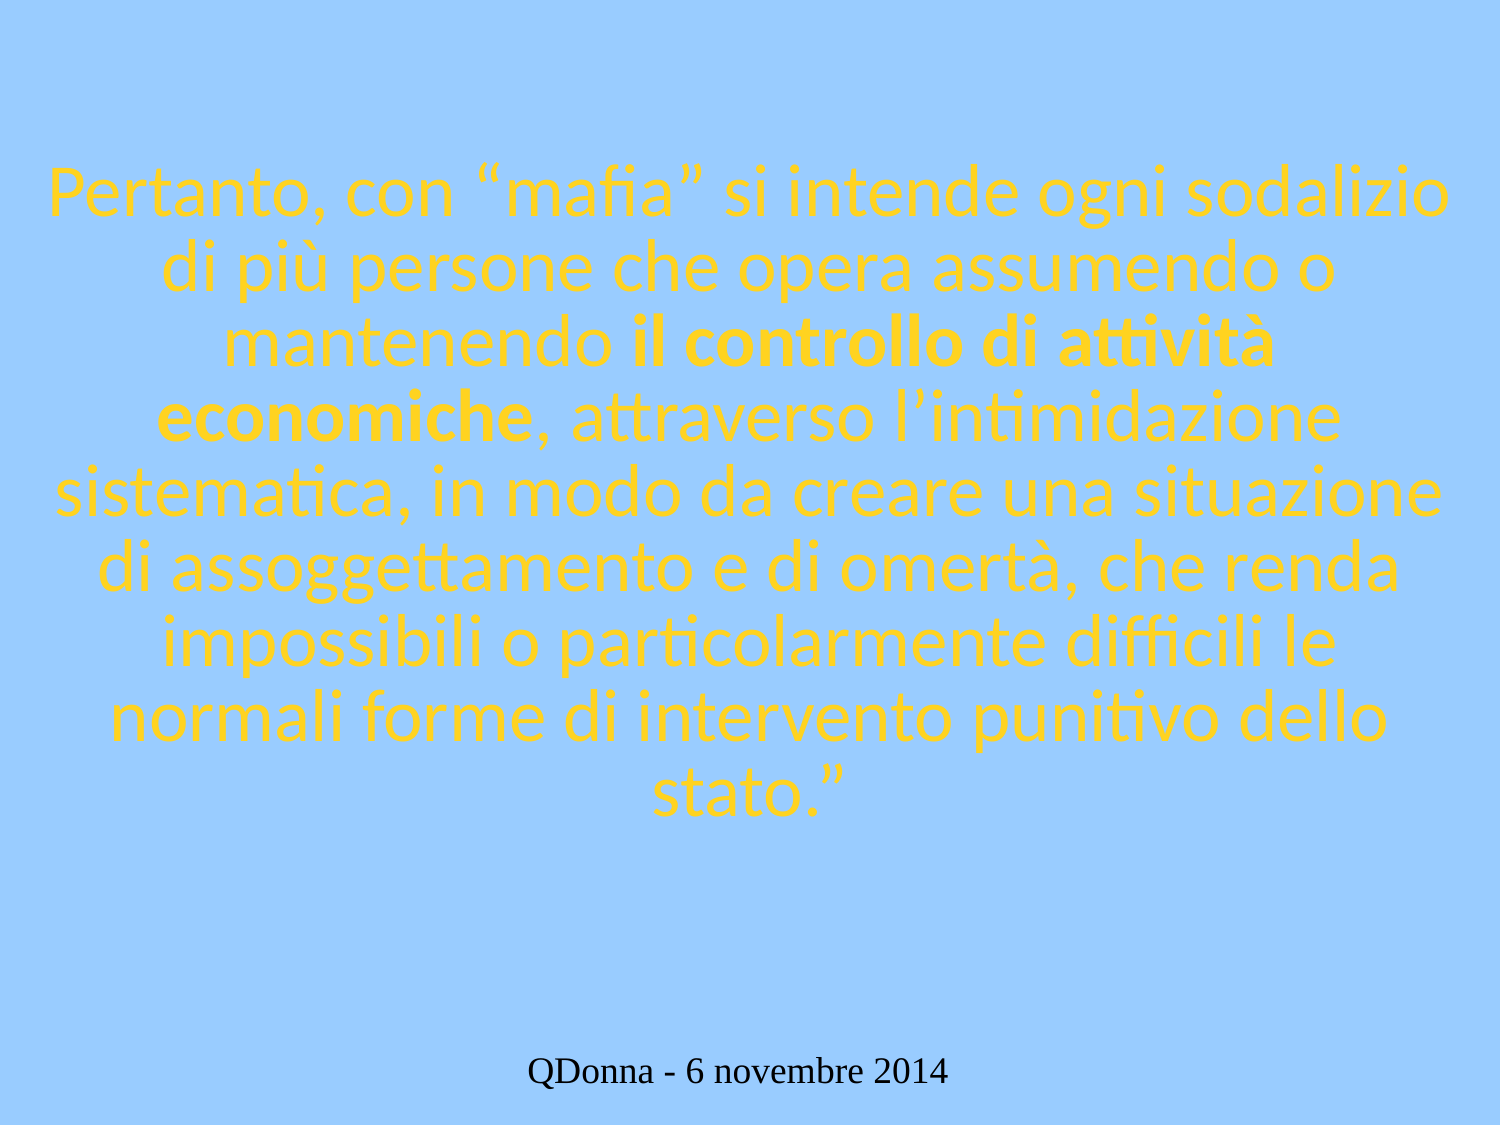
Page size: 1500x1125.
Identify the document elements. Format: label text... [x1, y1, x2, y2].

list Pertanto, con “mafia” si intende ogni sodalizio di più persone che opera assumendo o mantenendo il controllo di attività economiche, attraverso l’intimidazione sistematica, in modo da creare una situazione di assoggettamento e di omertà, che renda impossibili o particolarmente difficili le normali forme di intervento punitivo dello stato.” [23, 152, 1477, 997]
